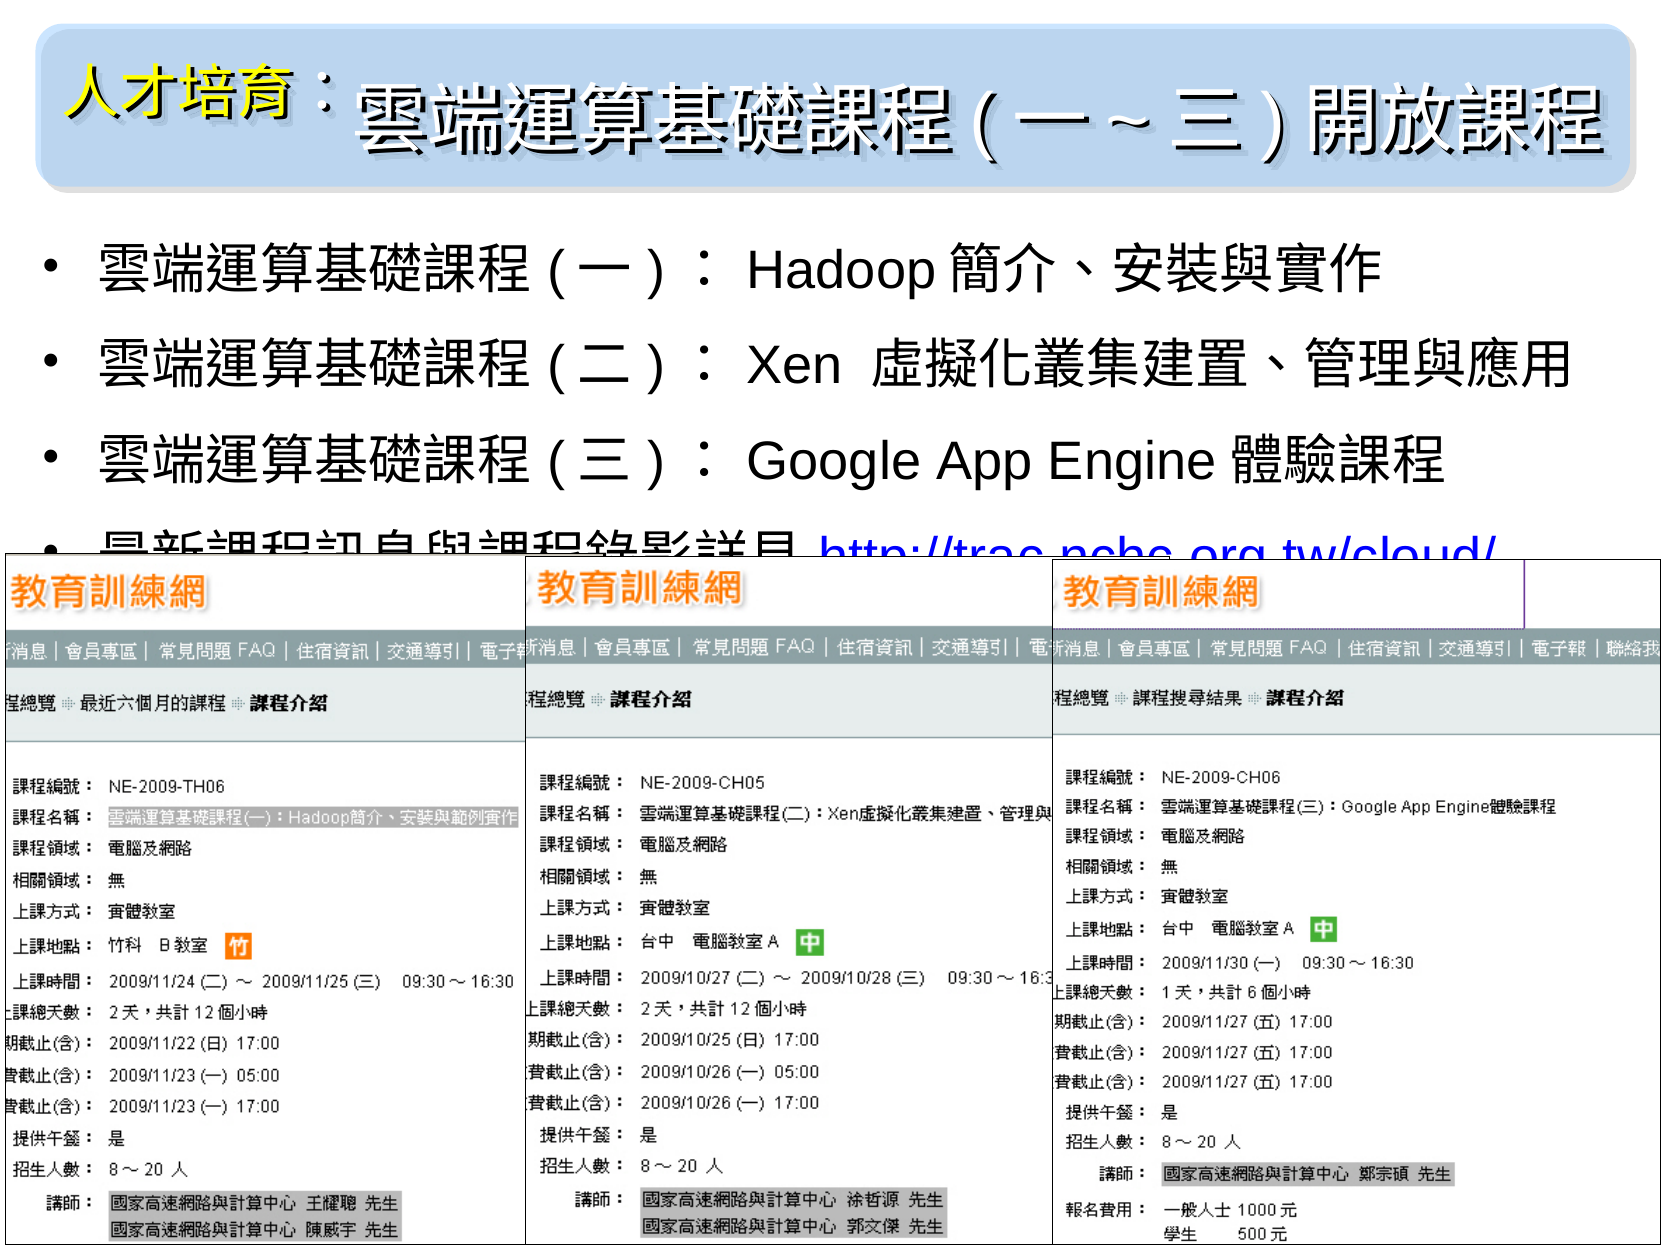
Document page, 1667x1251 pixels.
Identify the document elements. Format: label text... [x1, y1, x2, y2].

text_box 人才培育：雲端運算基礎課程(一~三)開放課程 [35, 23, 1630, 187]
picture [5, 553, 1661, 1245]
list 雲端運算基礎課程(一)：Hadoop簡介、安裝與實作 雲端運算基礎課程(二)：Xen 虛擬化叢集建置、管理與應用 雲端運算基礎課程(三)：Google App Engine體驗課程 最新課程訊息與課程錄影詳見http://trac.nchc.org.tw/cloud/ [41, 225, 1625, 536]
